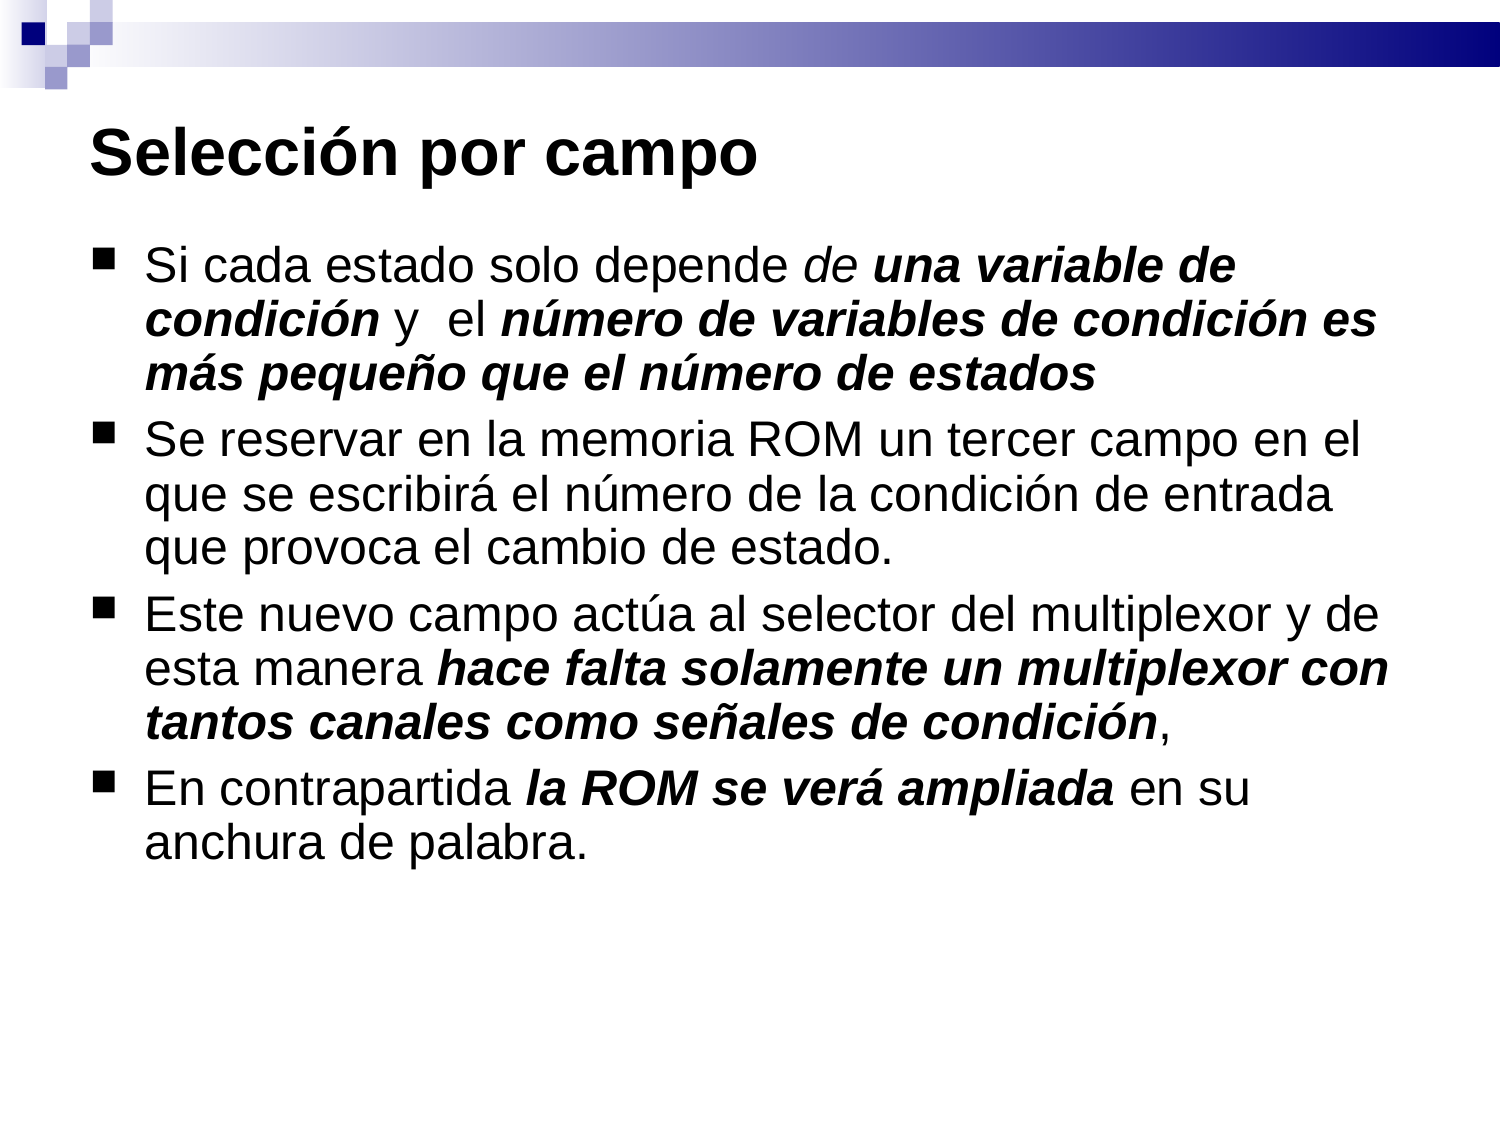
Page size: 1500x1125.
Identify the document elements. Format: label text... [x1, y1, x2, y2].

list Si cada estado solo depende de una variable de condición y el número de variables de condición es más pequeño que el número de estados Se reservar en la memoria ROM un tercer campo en el que se escribirá el número de la condición de entrada que provoca el cambio de estado. Este nuevo campo actúa al selector del multiplexor y de esta manera hace falta solamente un multiplexor con tantos canales como señales de condición, En contrapartida la ROM se verá ampliada en su anchura de palabra. [75, 231, 1426, 963]
title Selección por campo [75, 101, 1426, 197]
